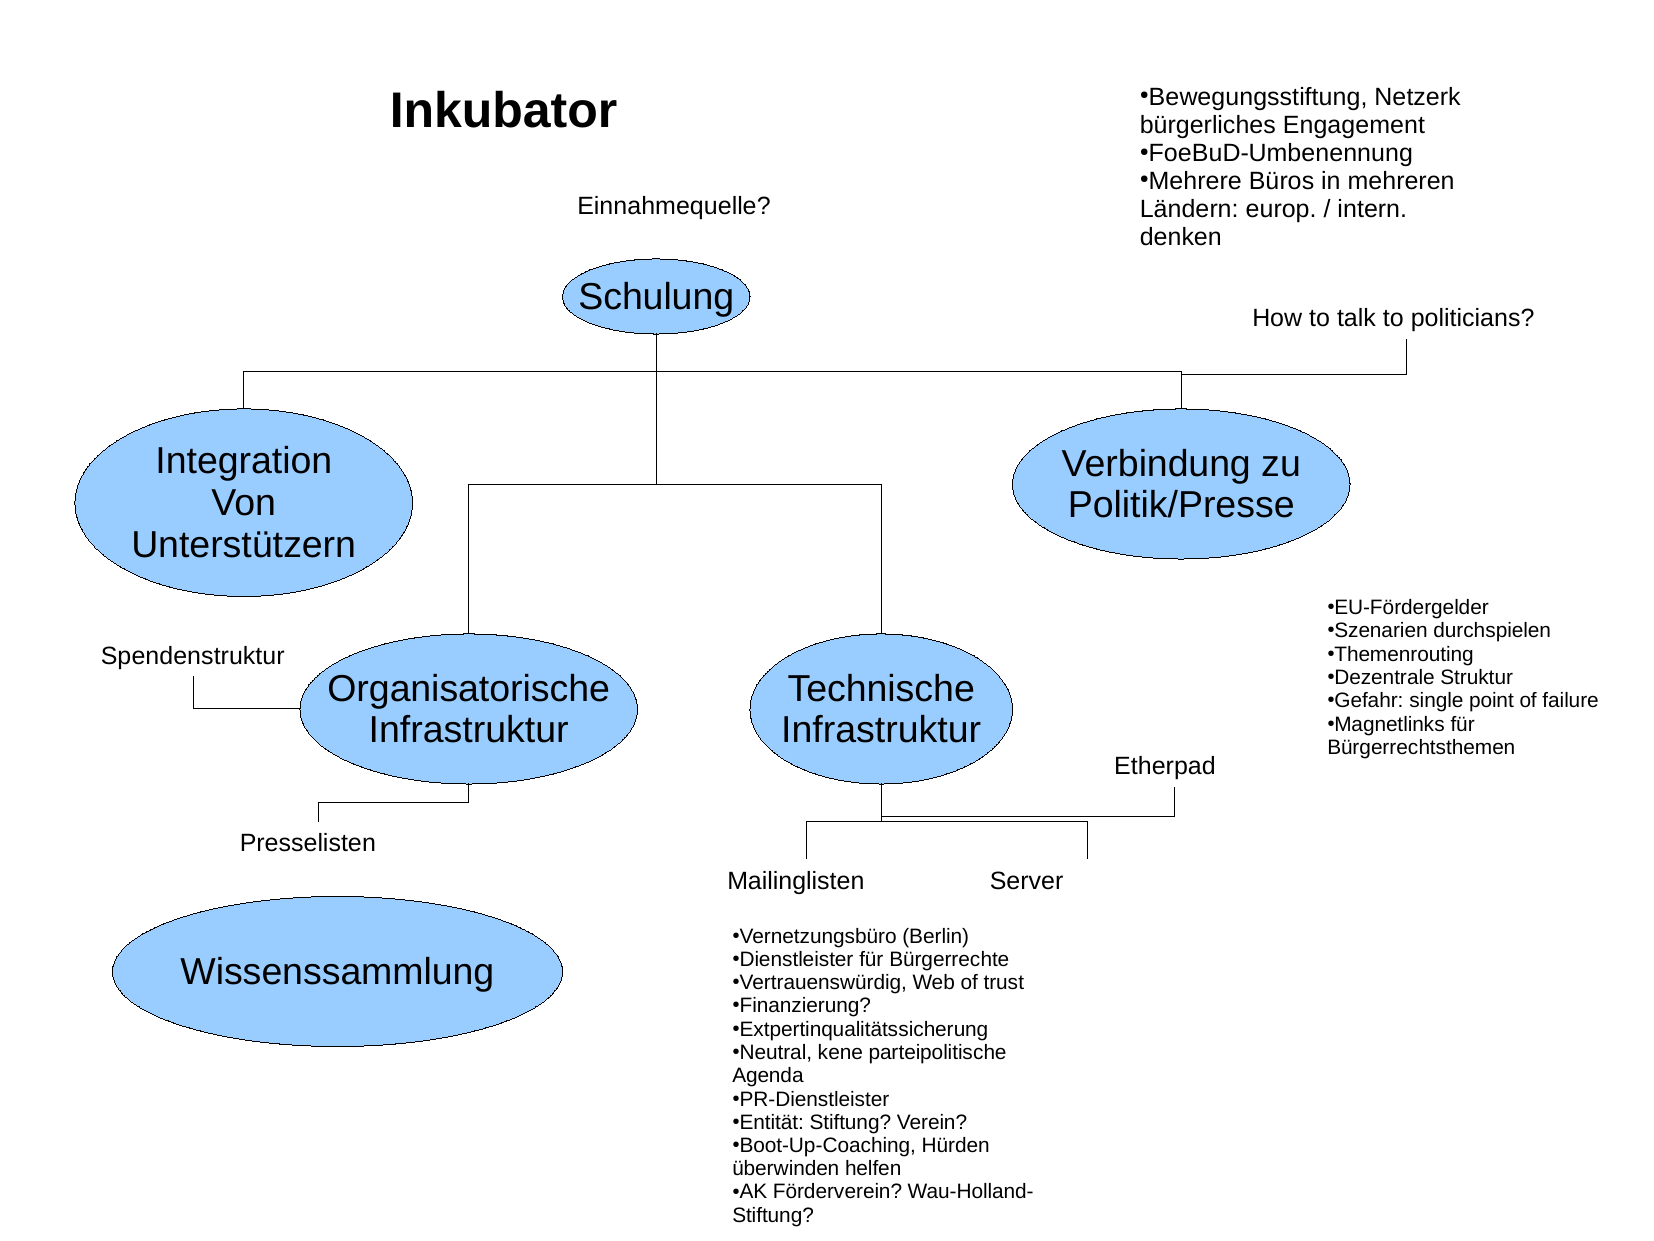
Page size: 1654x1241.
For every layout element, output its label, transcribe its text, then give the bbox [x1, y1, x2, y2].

text_box Einnahmequelle? [562, 183, 788, 227]
text_box Etherpad [1099, 744, 1250, 788]
text_box Inkubator [375, 75, 636, 151]
text_box Verbindung zu Politik/Presse [1012, 408, 1351, 560]
text_box Wissenssammlung [112, 896, 563, 1047]
text_box How to talk to politicians? [1237, 296, 1576, 340]
text_box Technische Infrastruktur [749, 633, 1013, 785]
text_box Mailinglisten [712, 858, 901, 902]
text_box Integration Von Unterstützern [74, 408, 413, 597]
text_box EU-Fördergelder Szenarien durchspielen Themenrouting Dezentrale Struktur Gefahr: single point of failure Magnetlinks für Bürgerrechtsthemen [1312, 588, 1654, 767]
text_box Bewegungsstiftung, Netzerk bürgerliches Engagement FoeBuD-Umbenennung Mehrere Büros in mehreren Ländern: europ. / intern. denken [1125, 75, 1501, 258]
text_box Schulung [562, 258, 751, 335]
text_box Server [975, 858, 1201, 902]
text_box Vernetzungsbüro (Berlin) Dienstleister für Bürgerrechte Vertrauenswürdig, Web of trust Finanzierung? Extpertinqualitätssicherung Neutral, kene parteipolitische Agenda PR-Dienstleister Entität: Stiftung? Verein? Boot-Up-Coaching, Hürden überwinden helfen AK Förderverein? Wau-Holland-Stiftung? [717, 916, 1093, 1235]
text_box Organisatorische Infrastruktur [299, 633, 638, 785]
text_box Spendenstruktur [86, 633, 301, 677]
text_box Presselisten [225, 821, 413, 865]
